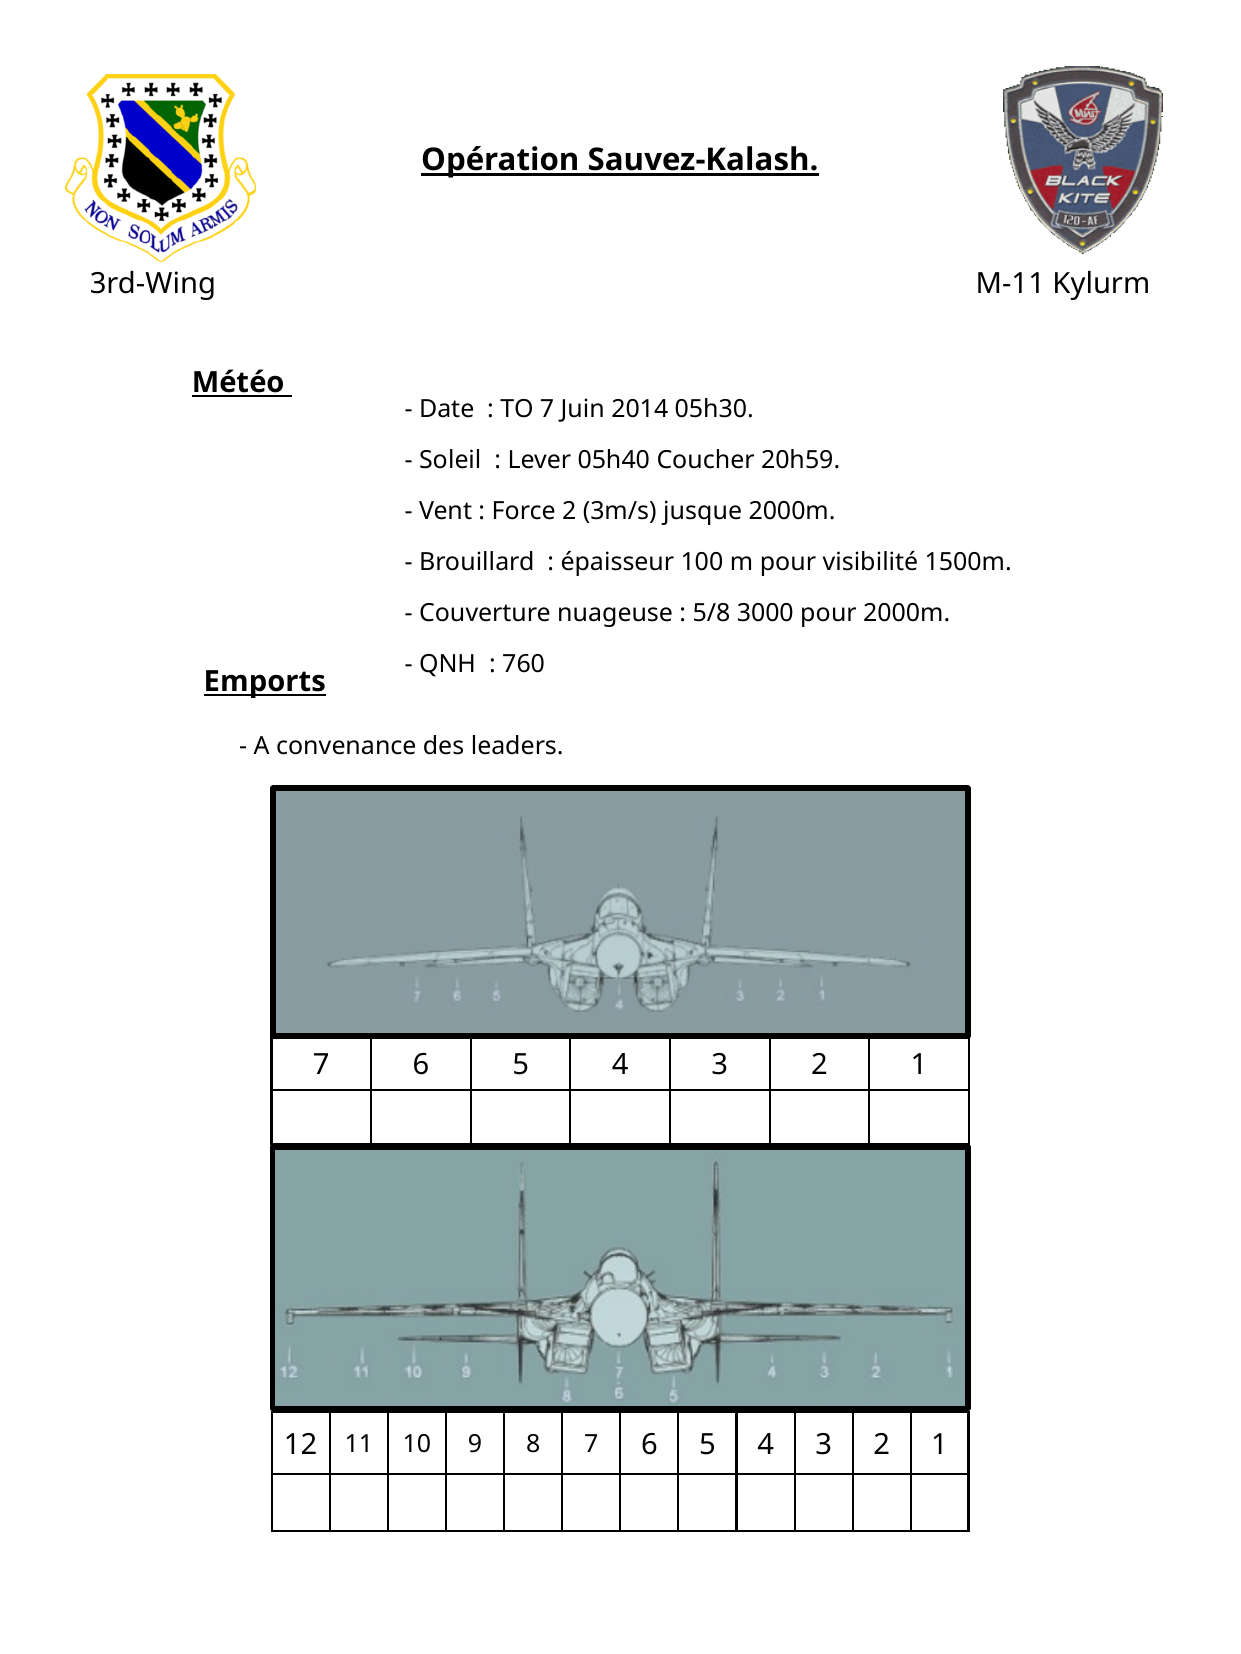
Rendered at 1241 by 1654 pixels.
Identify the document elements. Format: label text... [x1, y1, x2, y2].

text_box - A convenance des leaders. [224, 720, 804, 771]
picture [275, 1149, 965, 1406]
table_cell [331, 1475, 387, 1530]
table_cell [563, 1475, 619, 1530]
table_header 7 [273, 1039, 370, 1089]
text_box Emports [188, 653, 378, 709]
table_cell [505, 1475, 561, 1530]
table_header 7 [563, 1413, 619, 1473]
table_cell [621, 1475, 677, 1530]
table_cell [671, 1091, 769, 1143]
table_header 12 [273, 1413, 329, 1473]
table_cell [273, 1091, 370, 1143]
table_header 8 [505, 1413, 561, 1473]
table_header 10 [389, 1413, 445, 1473]
table_cell [771, 1091, 868, 1143]
table_cell [854, 1475, 910, 1530]
table_header 1 [870, 1039, 968, 1089]
text_box - Date : TO 7 Juin 2014 05h30. - Soleil : Lever 05h40 Coucher 20h59. - Vent : Force 2 (3m/s) jusque 2000m. - Brouillard : épaisseur 100 m pour visibilité 1500m. - Couverture nuageuse : 5/8 3000 pour 2000m. - QNH : 760 [389, 366, 1123, 679]
table_cell [912, 1475, 967, 1530]
table_header 6 [372, 1039, 470, 1089]
table_header 4 [571, 1039, 669, 1089]
table_header 3 [796, 1413, 852, 1473]
table_cell [679, 1475, 735, 1530]
table_cell [870, 1091, 968, 1143]
table_cell [738, 1475, 794, 1530]
table_cell [273, 1475, 329, 1530]
table_cell [472, 1091, 569, 1143]
table_header 1 [912, 1413, 967, 1473]
table_header 3 [671, 1039, 769, 1089]
table_header 9 [447, 1413, 503, 1473]
title Opération Sauvez-Kalash. 3rd-Wing M-11 Kylurm [62, 41, 1179, 313]
table_header 5 [472, 1039, 569, 1089]
table_header 2 [854, 1413, 910, 1473]
picture [275, 791, 965, 1034]
table_header 4 [738, 1413, 794, 1473]
table_header 11 [331, 1413, 387, 1473]
table_cell [796, 1475, 852, 1530]
table_cell [389, 1475, 445, 1530]
picture [65, 74, 256, 263]
text_box Météo [177, 354, 461, 451]
picture [1003, 66, 1163, 254]
table_header 6 [621, 1413, 677, 1473]
table_cell [372, 1091, 470, 1143]
table_cell [447, 1475, 503, 1530]
table_cell [571, 1091, 669, 1143]
table_header 5 [679, 1413, 735, 1473]
table_header 2 [771, 1039, 868, 1089]
